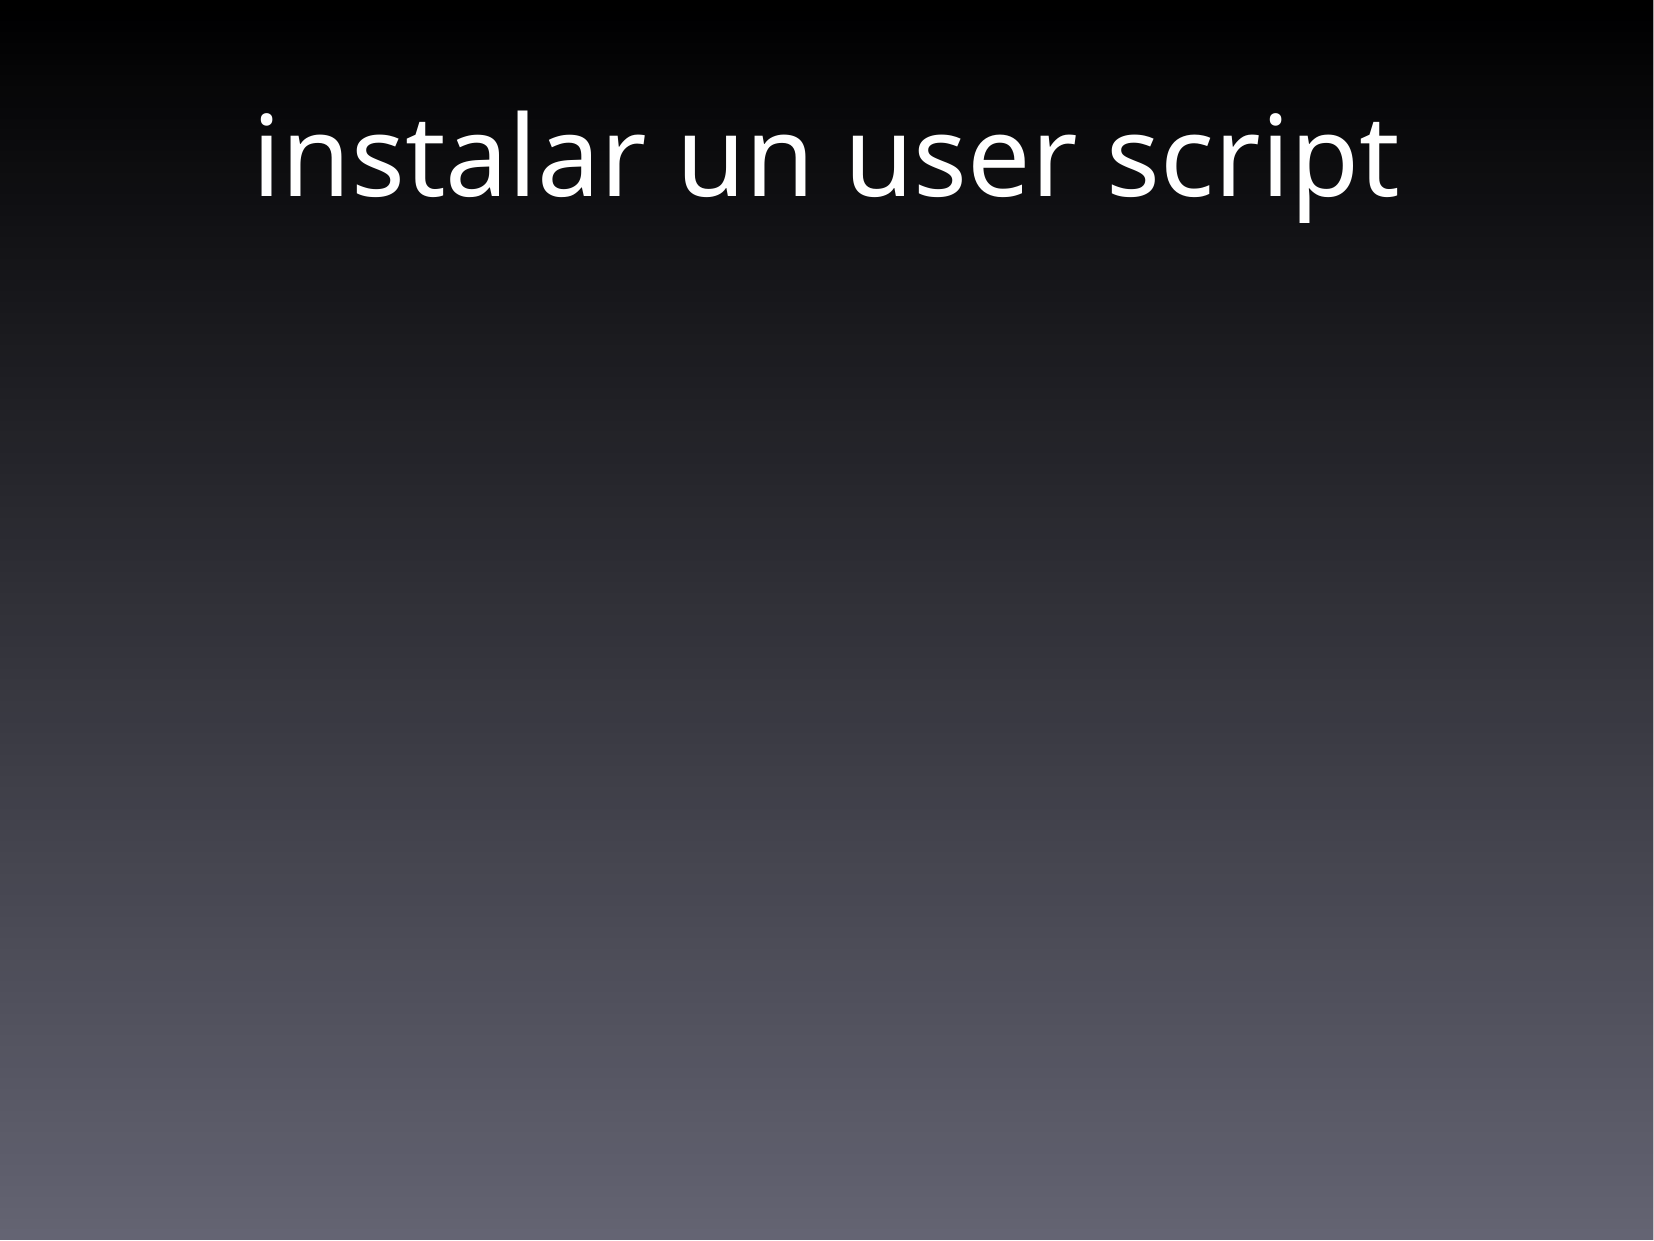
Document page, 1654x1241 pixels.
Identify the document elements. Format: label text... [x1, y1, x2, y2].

title instalar un user script [82, 56, 1571, 250]
